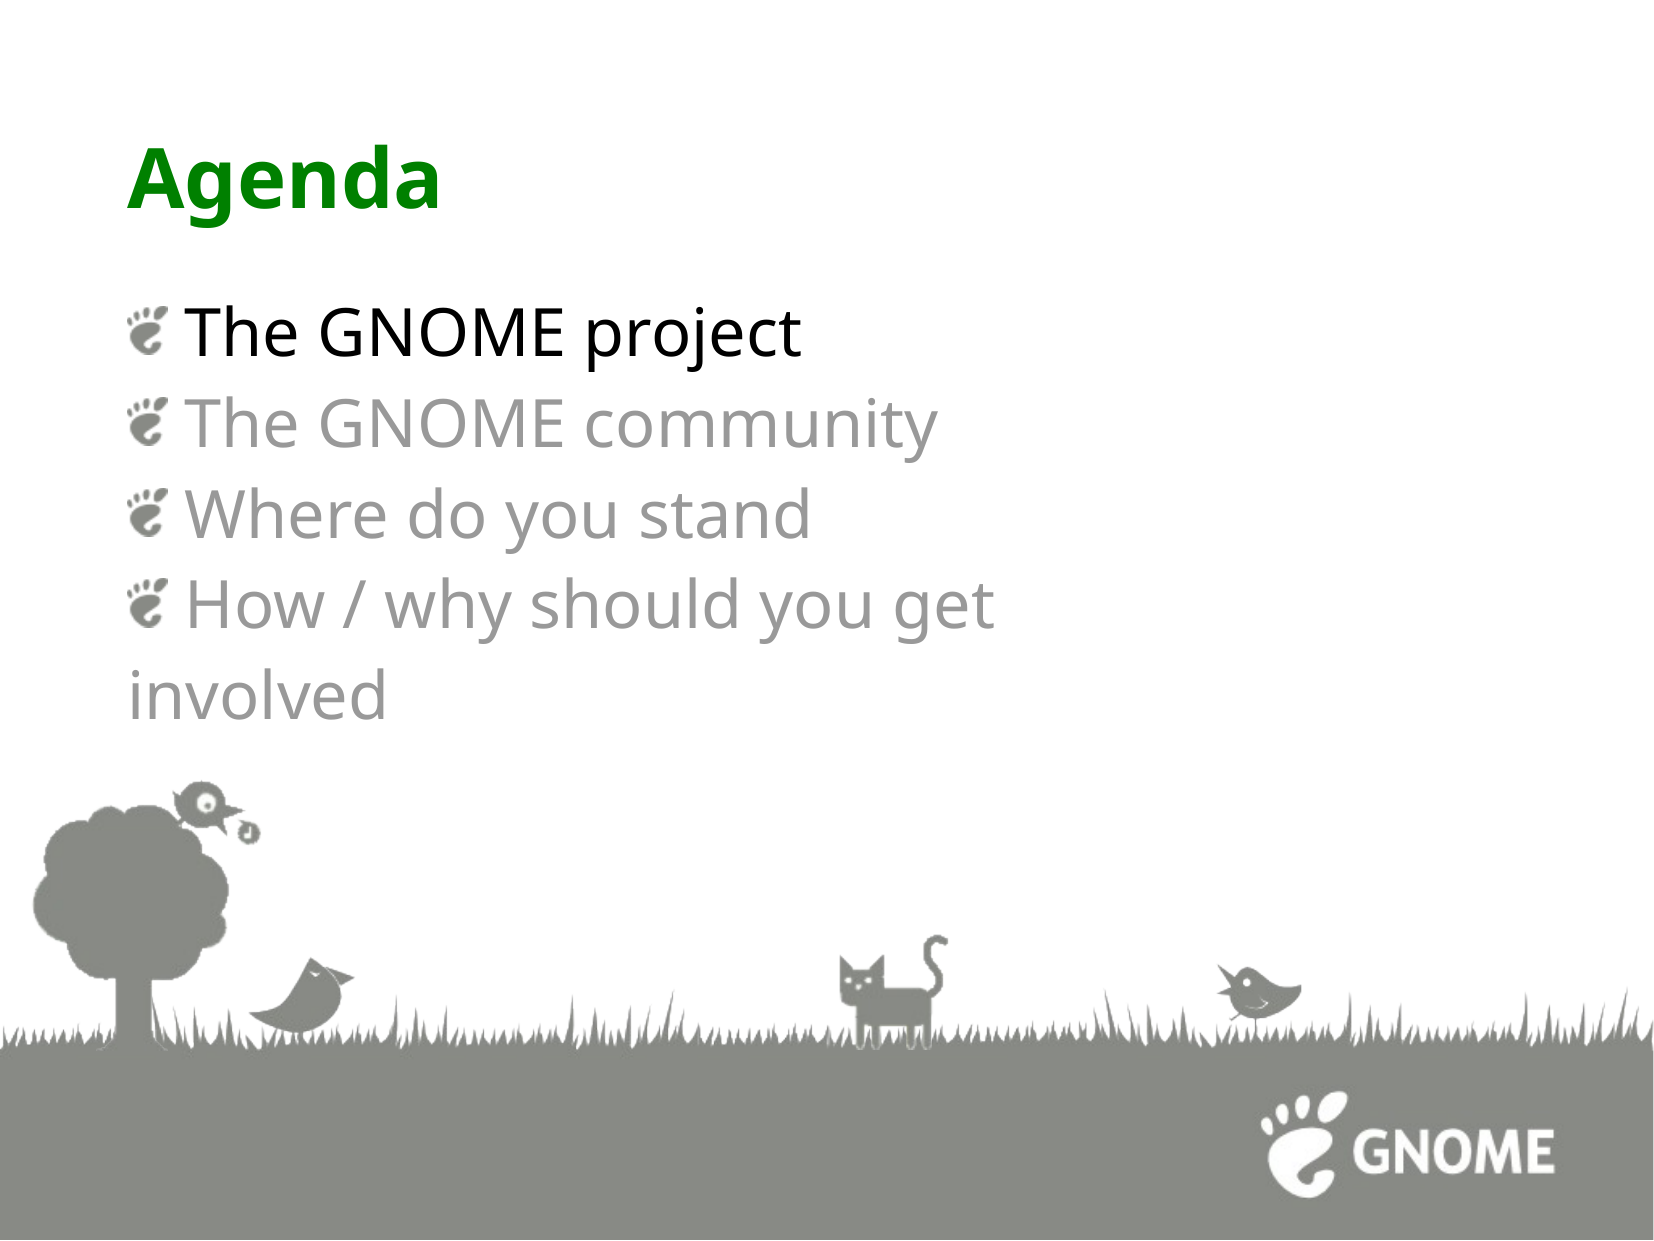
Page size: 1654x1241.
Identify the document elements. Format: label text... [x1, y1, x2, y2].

text_box Agenda [112, 112, 1276, 239]
text_box The GNOME project The GNOME community Where do you stand How / why should you get involved [112, 277, 1276, 738]
picture [0, 0, 1654, 1240]
